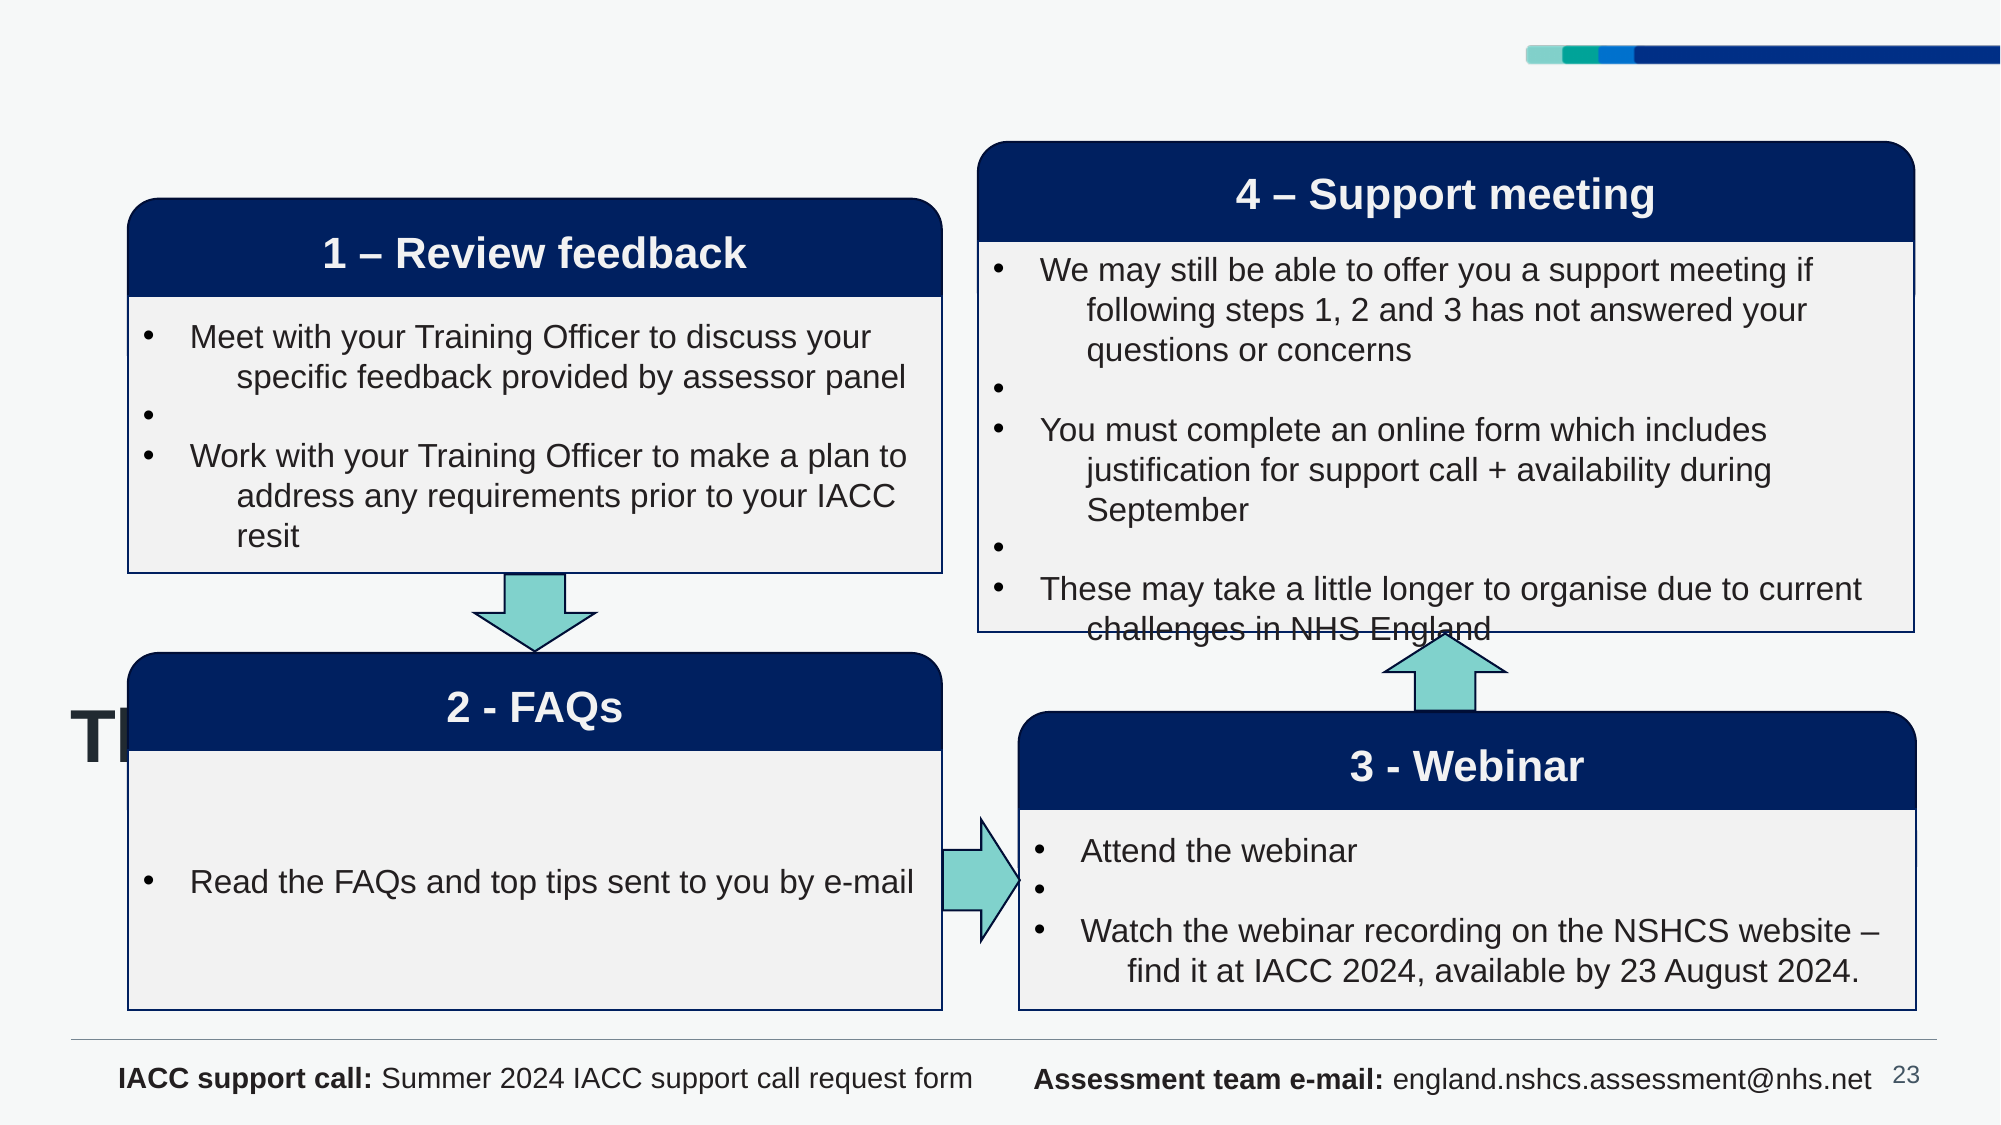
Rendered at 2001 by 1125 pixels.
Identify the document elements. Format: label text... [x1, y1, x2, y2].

text_box IACC support call: Summer 2024 IACC support call request form [103, 1052, 995, 1103]
text_box [1384, 633, 1506, 711]
text_box 3 - Webinar [1018, 711, 1916, 871]
text_box We may still be able to offer you a support meeting if following steps 1, 2 and 3 has not answered your questions or concerns You must complete an online form which includes justification for support call + availability during September These may take a little longer to organise due to current challenges in NHS England [978, 241, 1914, 632]
text_box [942, 819, 1020, 941]
text_box [474, 574, 596, 652]
text_box Attend the webinar Watch the webinar recording on the NSHCS website – find it at IACC 2024, available by 23 August 2024. [1019, 809, 1916, 1010]
text_box 4 – Support meeting [977, 141, 1915, 297]
text_box Assessment team e-mail: england.nshcs.assessment@nhs.net [1018, 1052, 1903, 1104]
title Thank you for attending. [66, 17, 1938, 160]
text_box Meet with your Training Officer to discuss your specific feedback provided by assessor panel Work with your Training Officer to make a plan to address any requirements prior to your IACC resit [128, 296, 942, 573]
text_box 1 – Review feedback [127, 198, 942, 356]
text_box 2 - FAQs [127, 652, 942, 810]
text_box Read the FAQs and top tips sent to you by e-mail [128, 750, 942, 1010]
